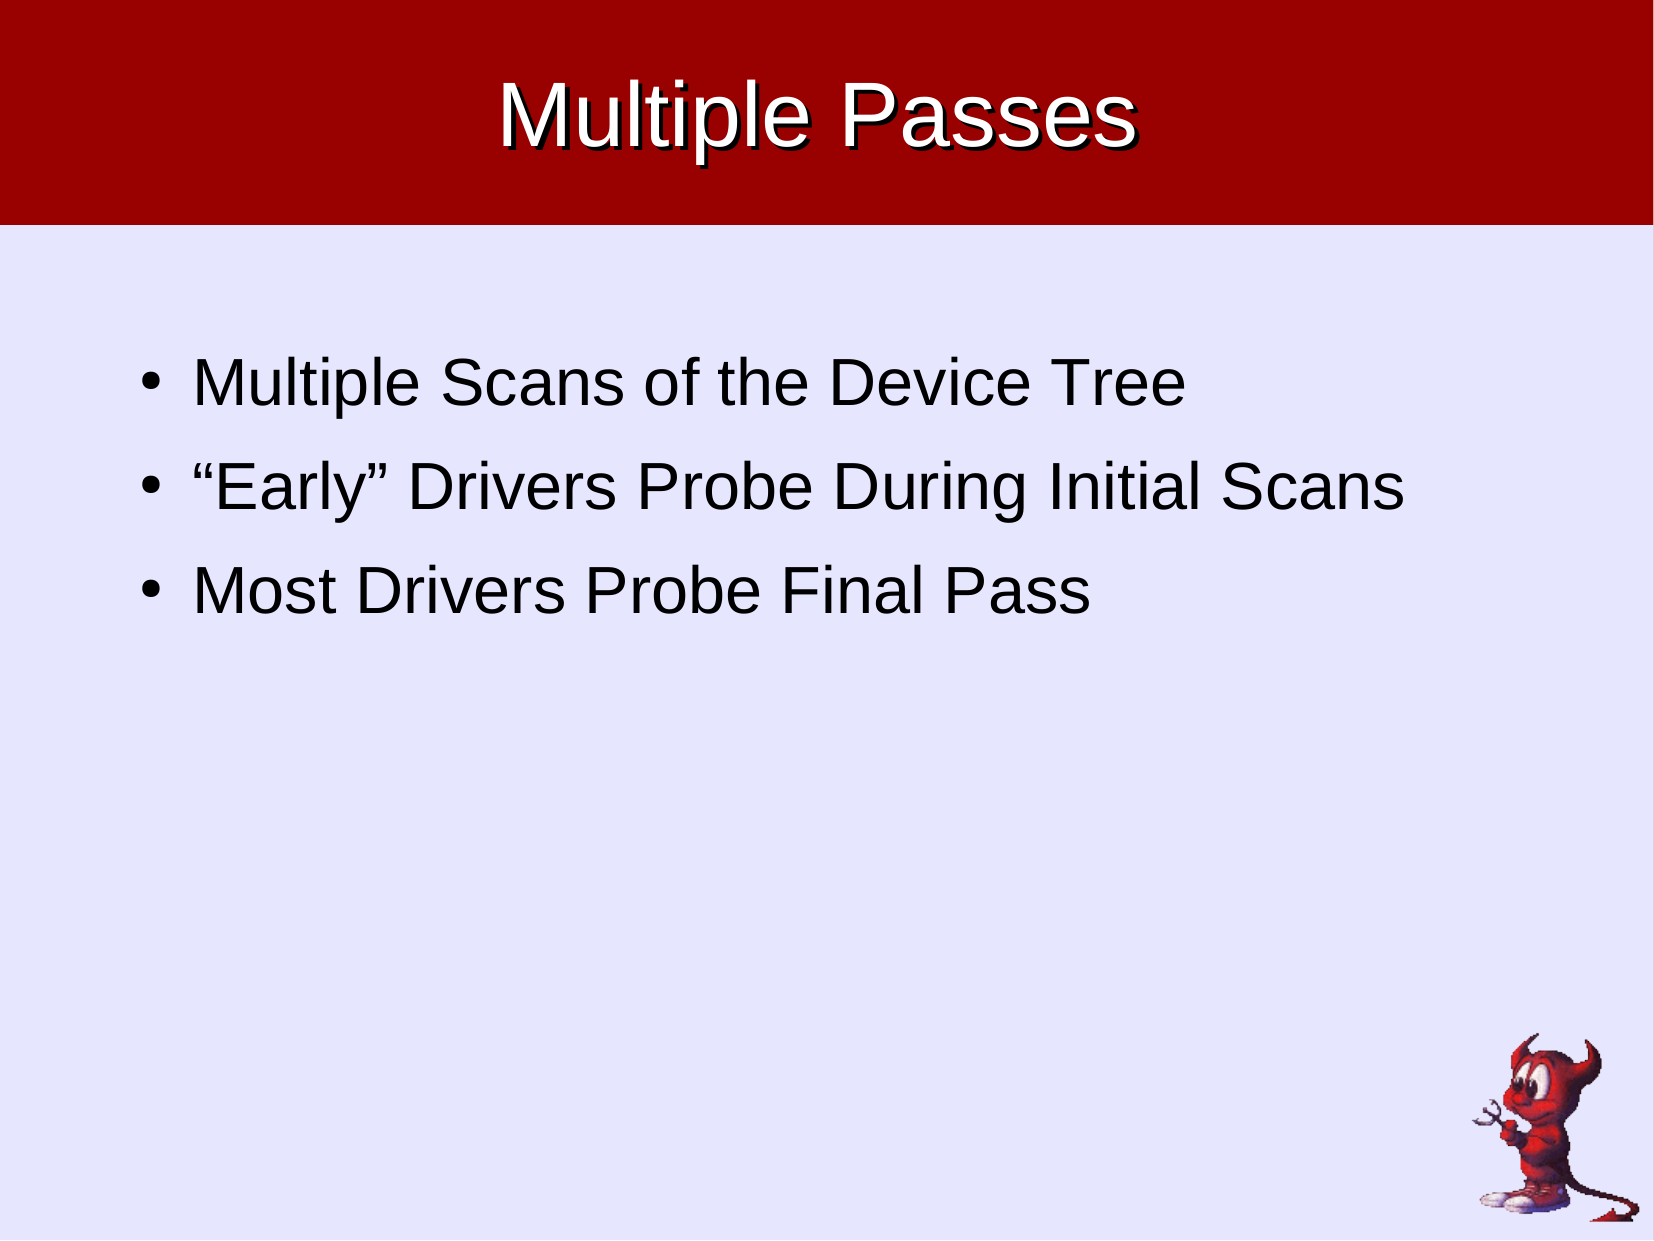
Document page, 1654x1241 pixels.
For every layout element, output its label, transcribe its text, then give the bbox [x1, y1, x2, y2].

title Multiple Passes [112, 11, 1525, 219]
list Multiple Scans of the Device Tree “Early” Drivers Probe During Initial Scans Most Drivers Probe Final Pass [121, 344, 1534, 1127]
picture [1464, 1030, 1643, 1227]
